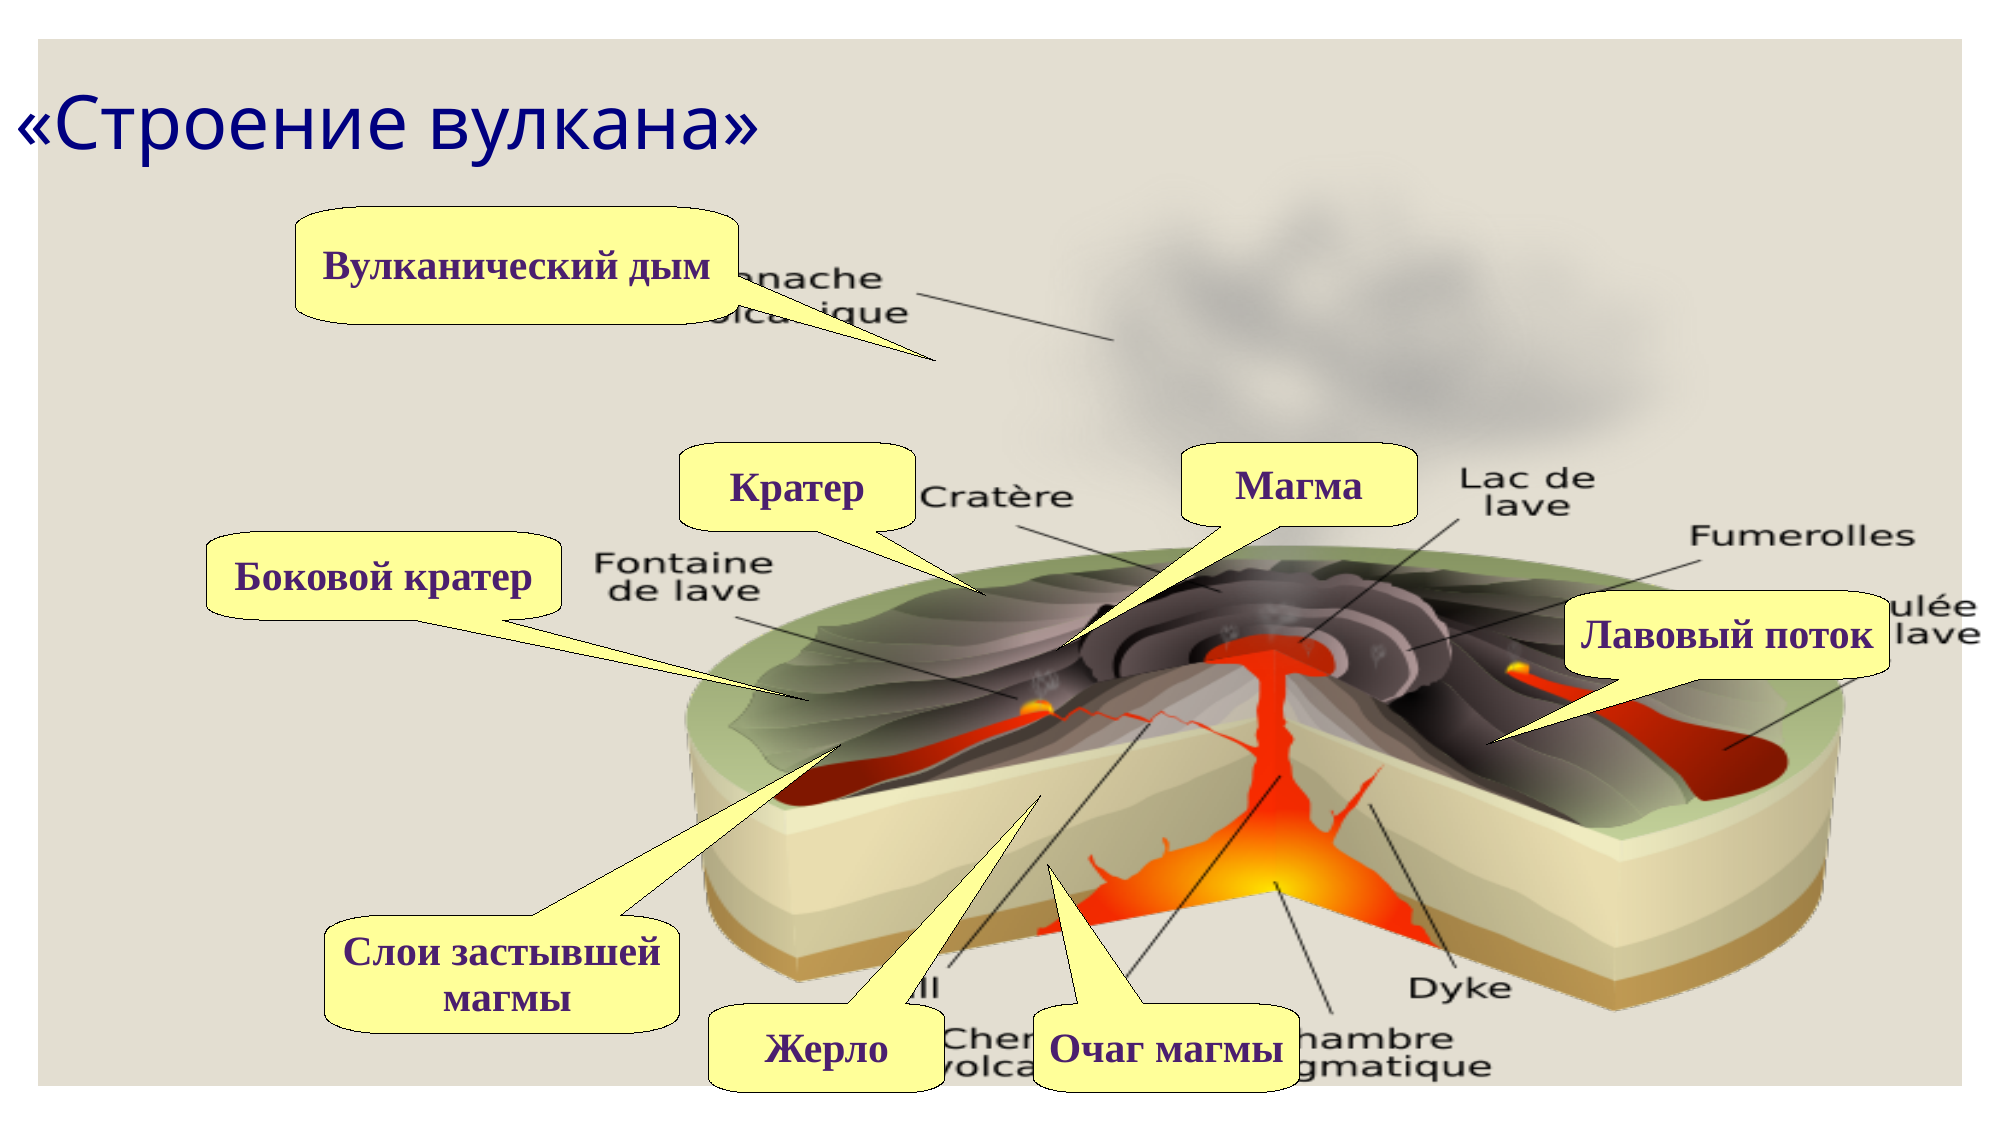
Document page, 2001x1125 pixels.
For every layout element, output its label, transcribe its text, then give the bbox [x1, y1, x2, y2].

text_box Очаг магмы [1033, 864, 1300, 1093]
text_box Боковой кратер [206, 531, 809, 701]
text_box Кратер [679, 442, 986, 596]
text_box Жерло [708, 795, 1041, 1093]
text_box Лавовый поток [1486, 590, 1890, 745]
title «Строение вулкана» [0, 59, 875, 192]
text_box Слои застывшей магмы [324, 744, 841, 1034]
picture [553, 147, 2000, 1093]
text_box Магма [1056, 442, 1418, 651]
text_box Вулканический дым [295, 206, 936, 361]
